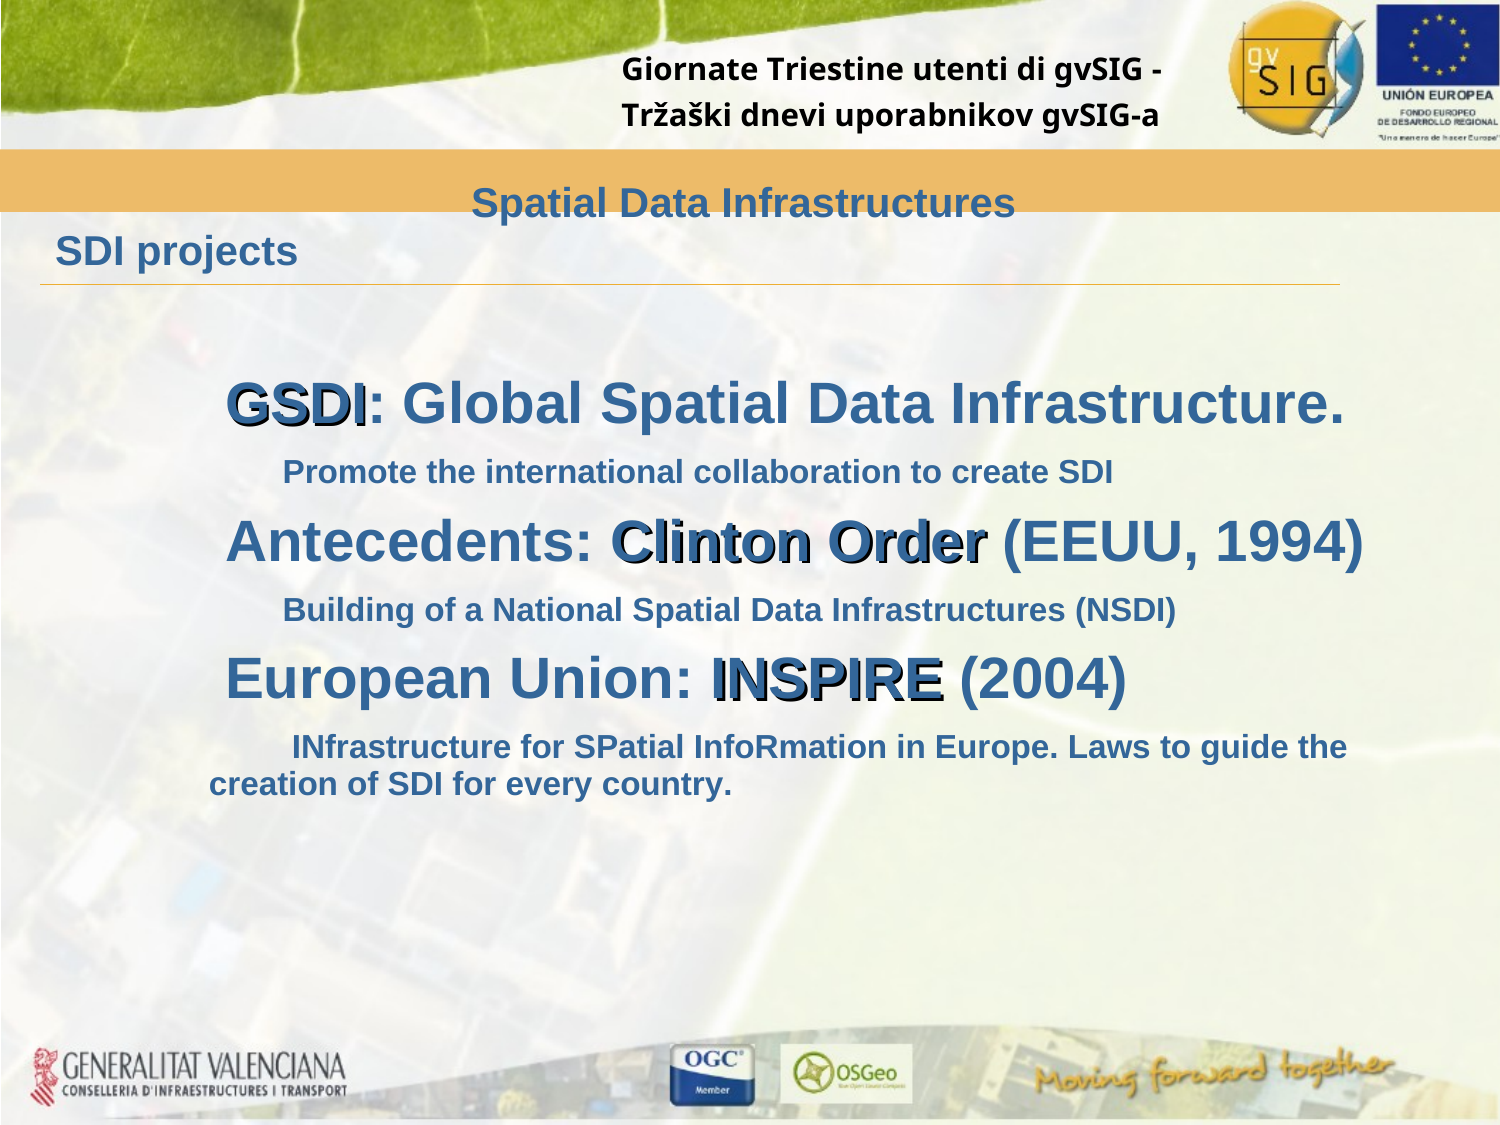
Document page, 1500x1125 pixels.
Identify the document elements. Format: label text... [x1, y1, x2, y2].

picture [1, 0, 1500, 149]
picture [1, 212, 1500, 1125]
text_box SDI projects [40, 222, 1196, 292]
text_box GSDI: Global Spatial Data Infrastructure. Promote the international collaboration to create SDI Antecedents: Clinton Order (EEUU, 1994) Building of a National Spatial Data Infrastructures (NSDI) European Union: INSPIRE (2004) INfrastructure for SPatial InfoRmation in Europe. Laws to guide the creation of SDI for every country. [133, 371, 1447, 858]
text_box Spatial Data Infrastructures [0, 149, 1488, 219]
